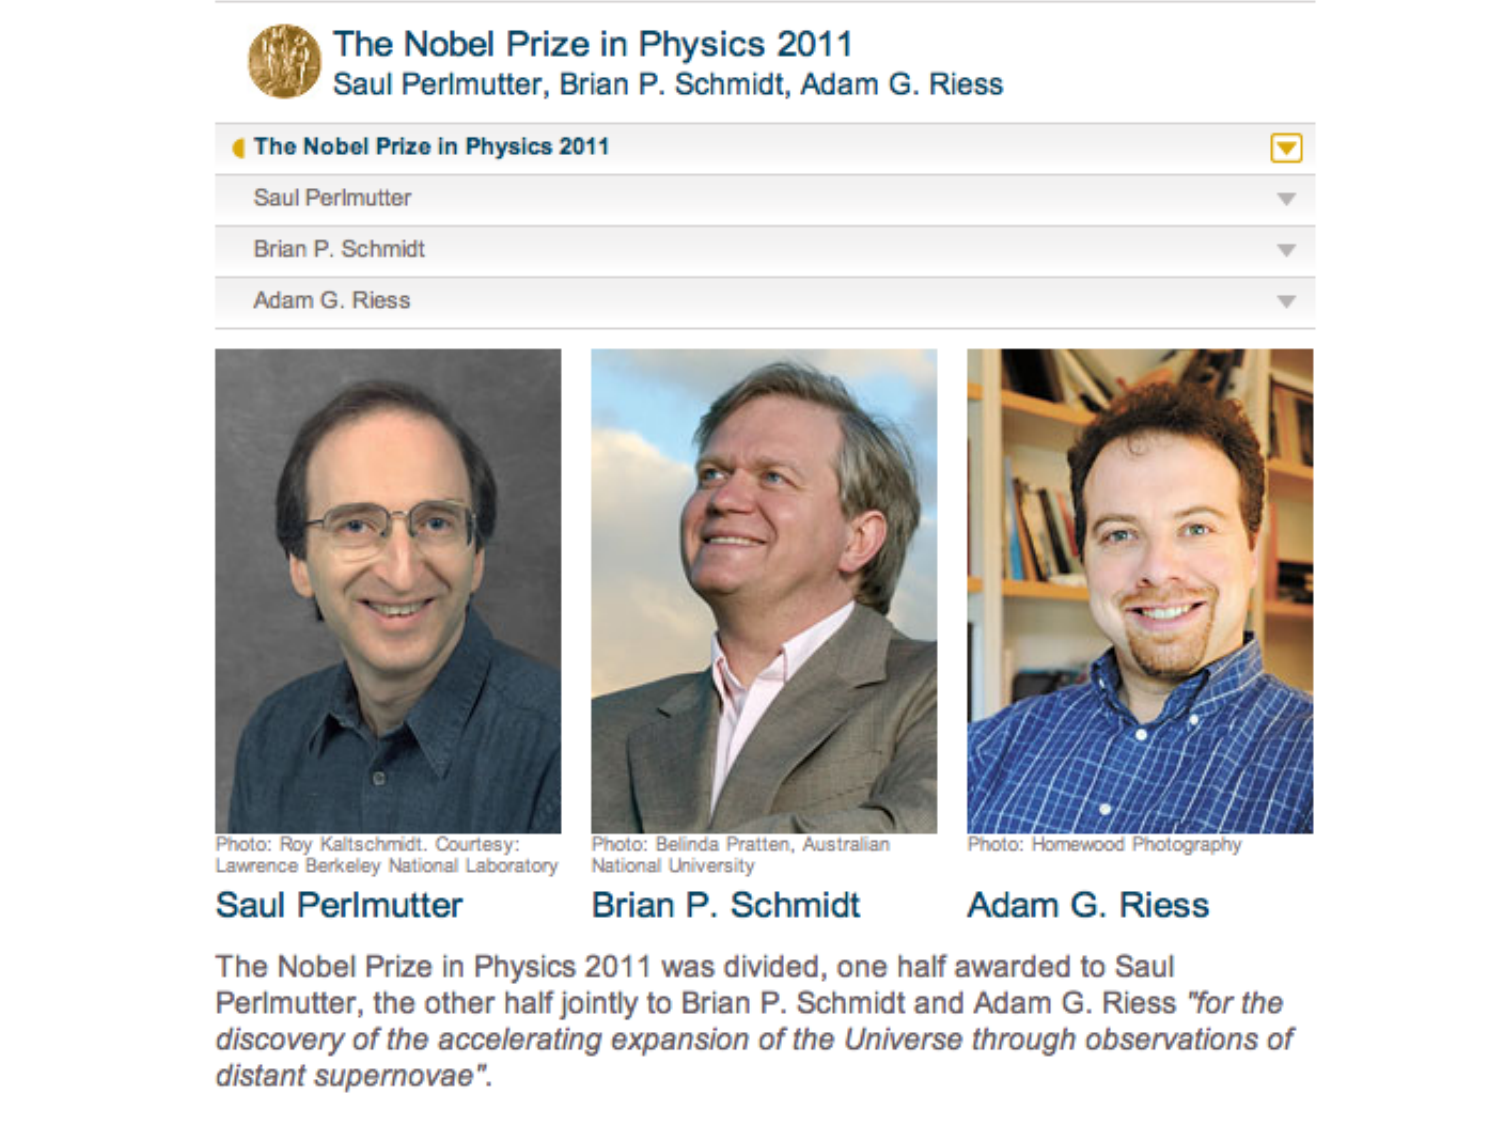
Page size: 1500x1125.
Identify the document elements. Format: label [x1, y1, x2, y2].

picture [173, 0, 1331, 1125]
